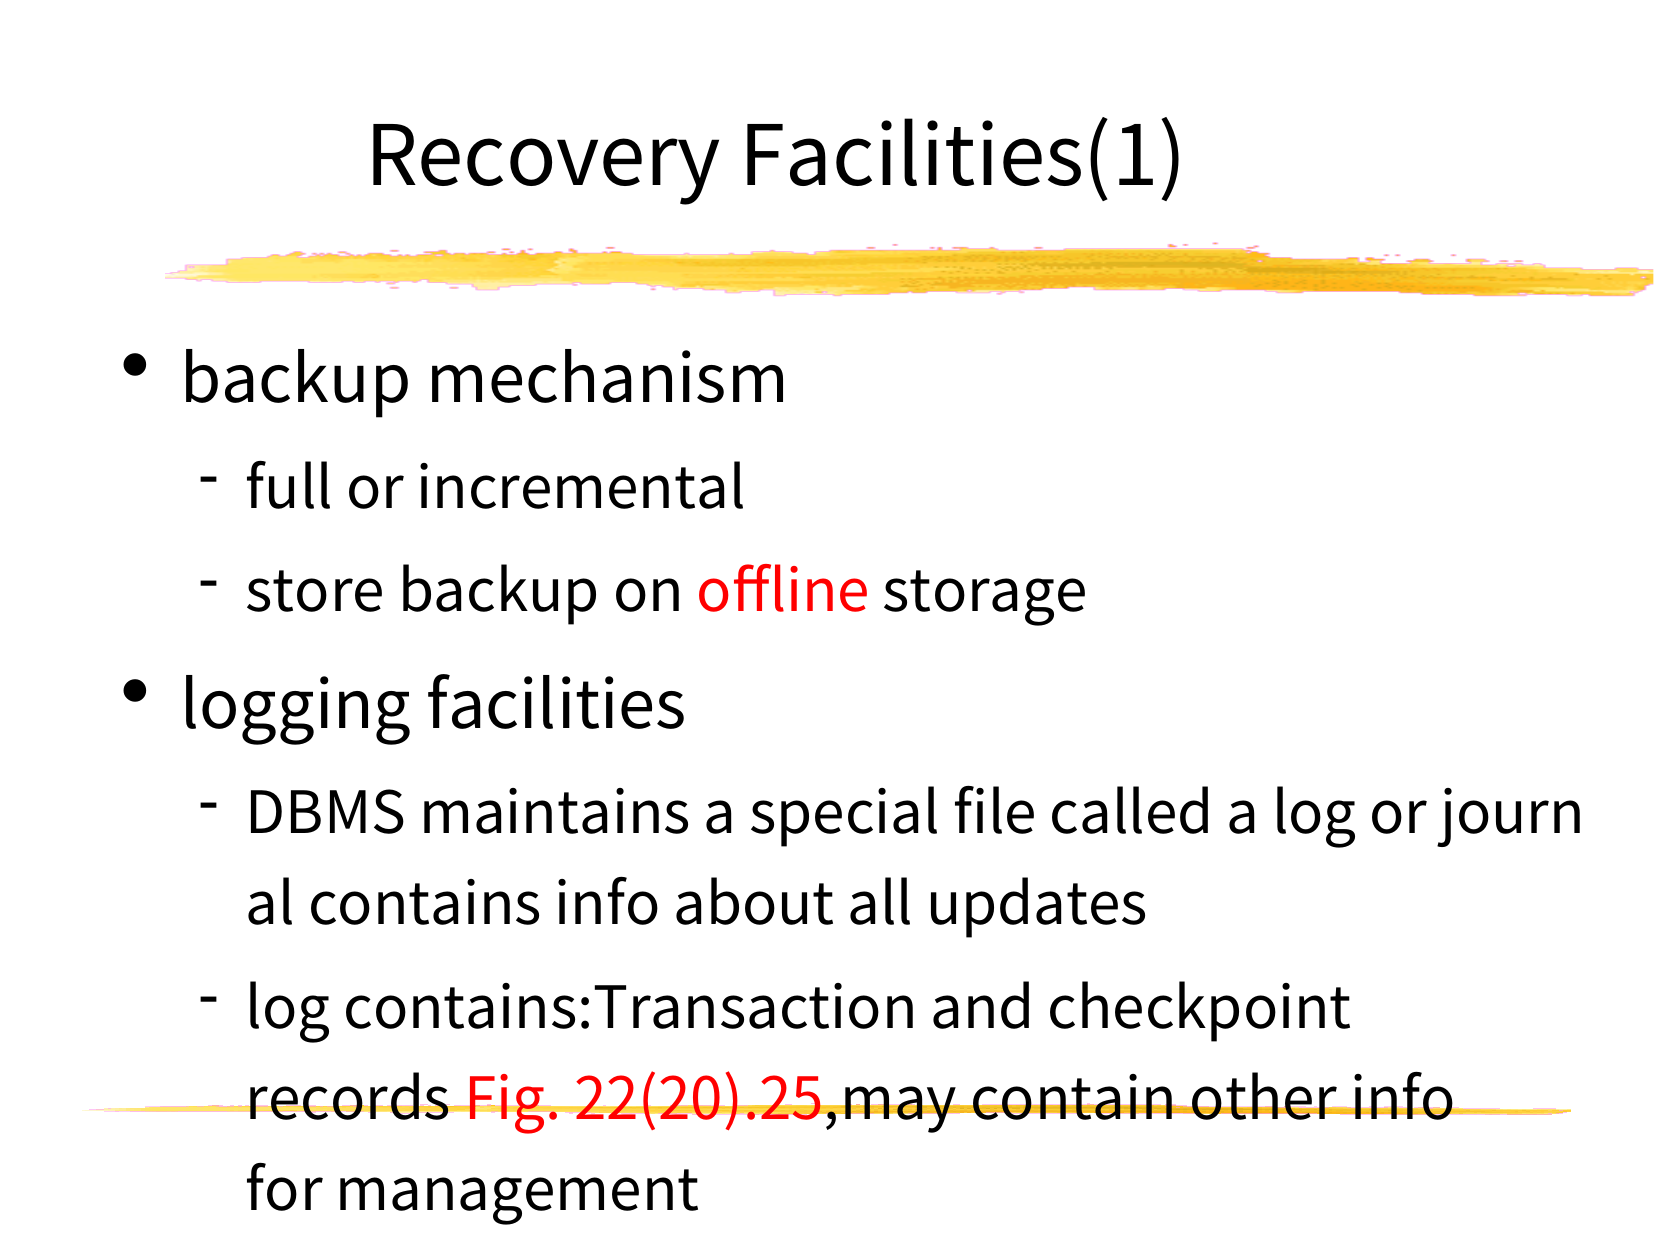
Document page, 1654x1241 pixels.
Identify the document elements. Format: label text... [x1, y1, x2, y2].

title Recovery Facilities(1) [73, 39, 1479, 249]
picture [82, 1102, 124, 1117]
list backup mechanism full or incremental store backup on offline storage logging facilities DBMS maintains a special file called a log or journal contains info about all updates log contains:Transaction and checkpoint records Fig. 22(20).25,may contain other info for management maybe 2 or 3 copies,store on separated disk log file may be bottleneck of DBMS [124, 316, 1608, 1148]
picture [165, 237, 1654, 308]
